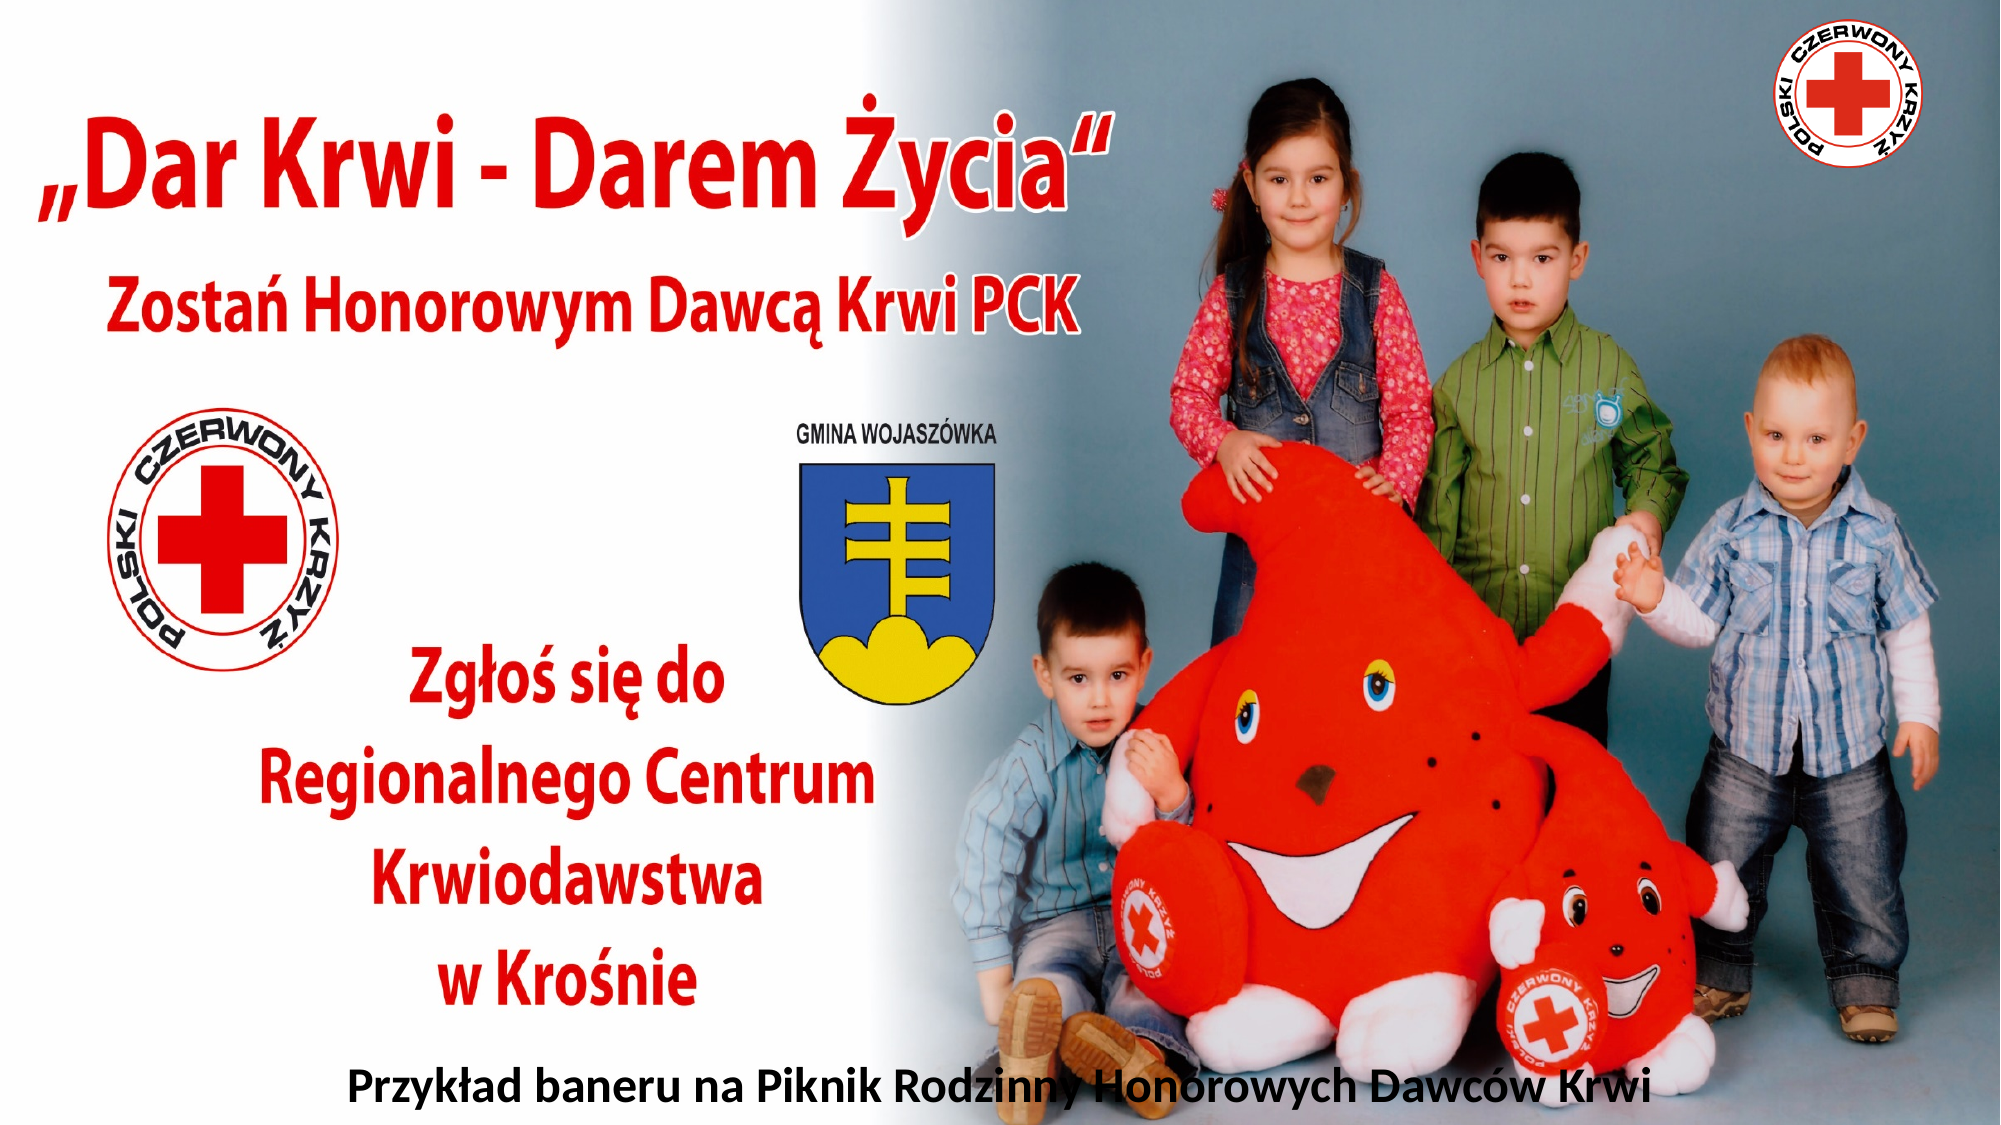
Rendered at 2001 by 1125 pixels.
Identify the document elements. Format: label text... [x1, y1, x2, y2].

text_box Przykład baneru na Piknik Rodzinny Honorowych Dawców Krwi [55, 1051, 1945, 1125]
picture [0, 0, 2000, 1125]
